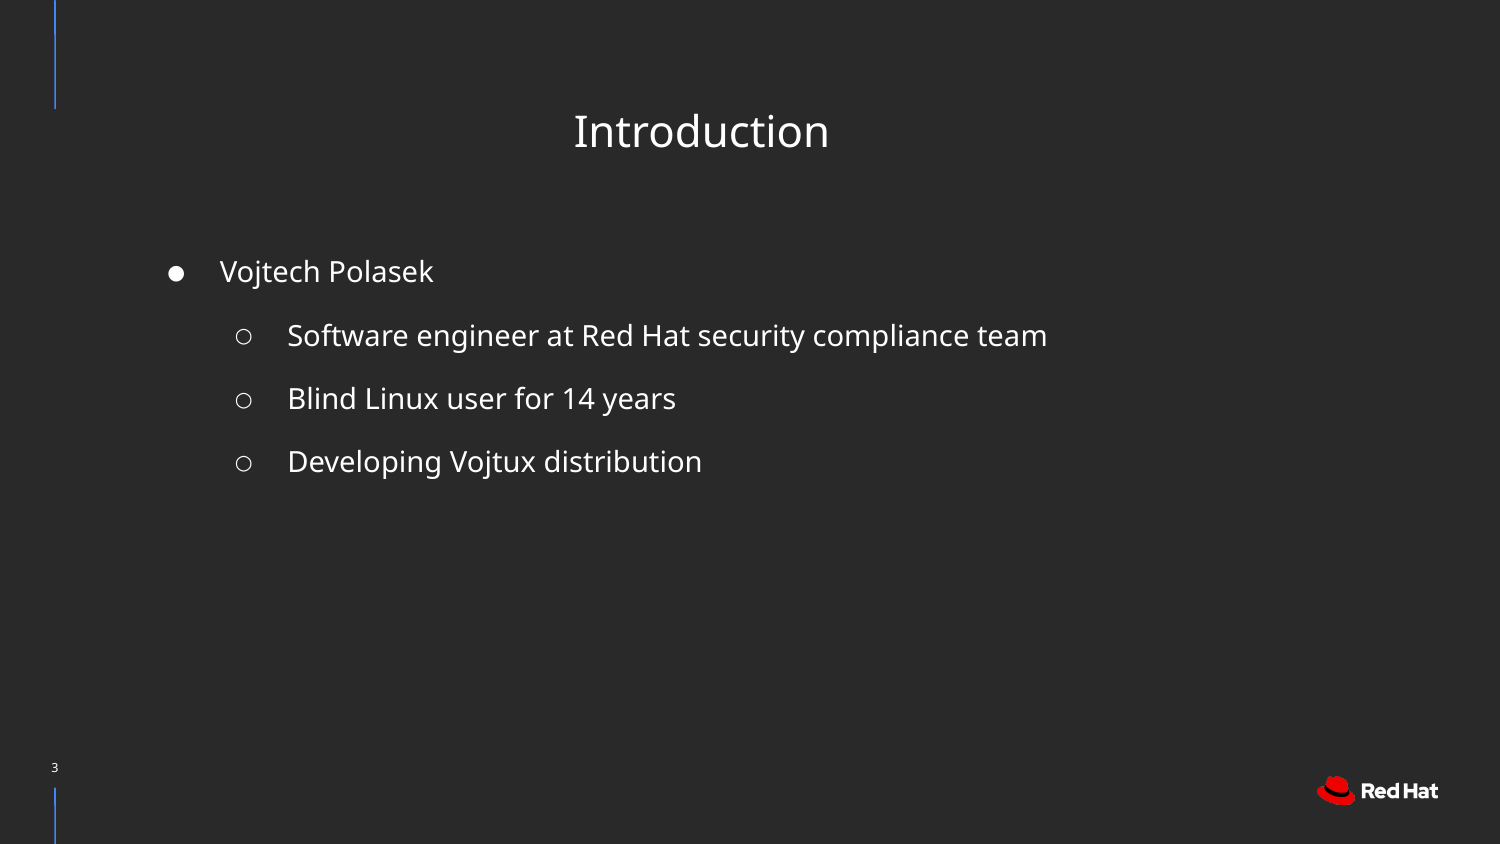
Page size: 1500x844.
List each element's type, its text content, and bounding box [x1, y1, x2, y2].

list Vojtech Polasek Software engineer at Red Hat security compliance team Blind Linux user for 14 years Developing Vojtux distribution [144, 237, 1301, 563]
picture [1317, 776, 1438, 805]
slide_number <číslo> [10, 759, 101, 777]
title Introduction [61, 72, 1344, 156]
